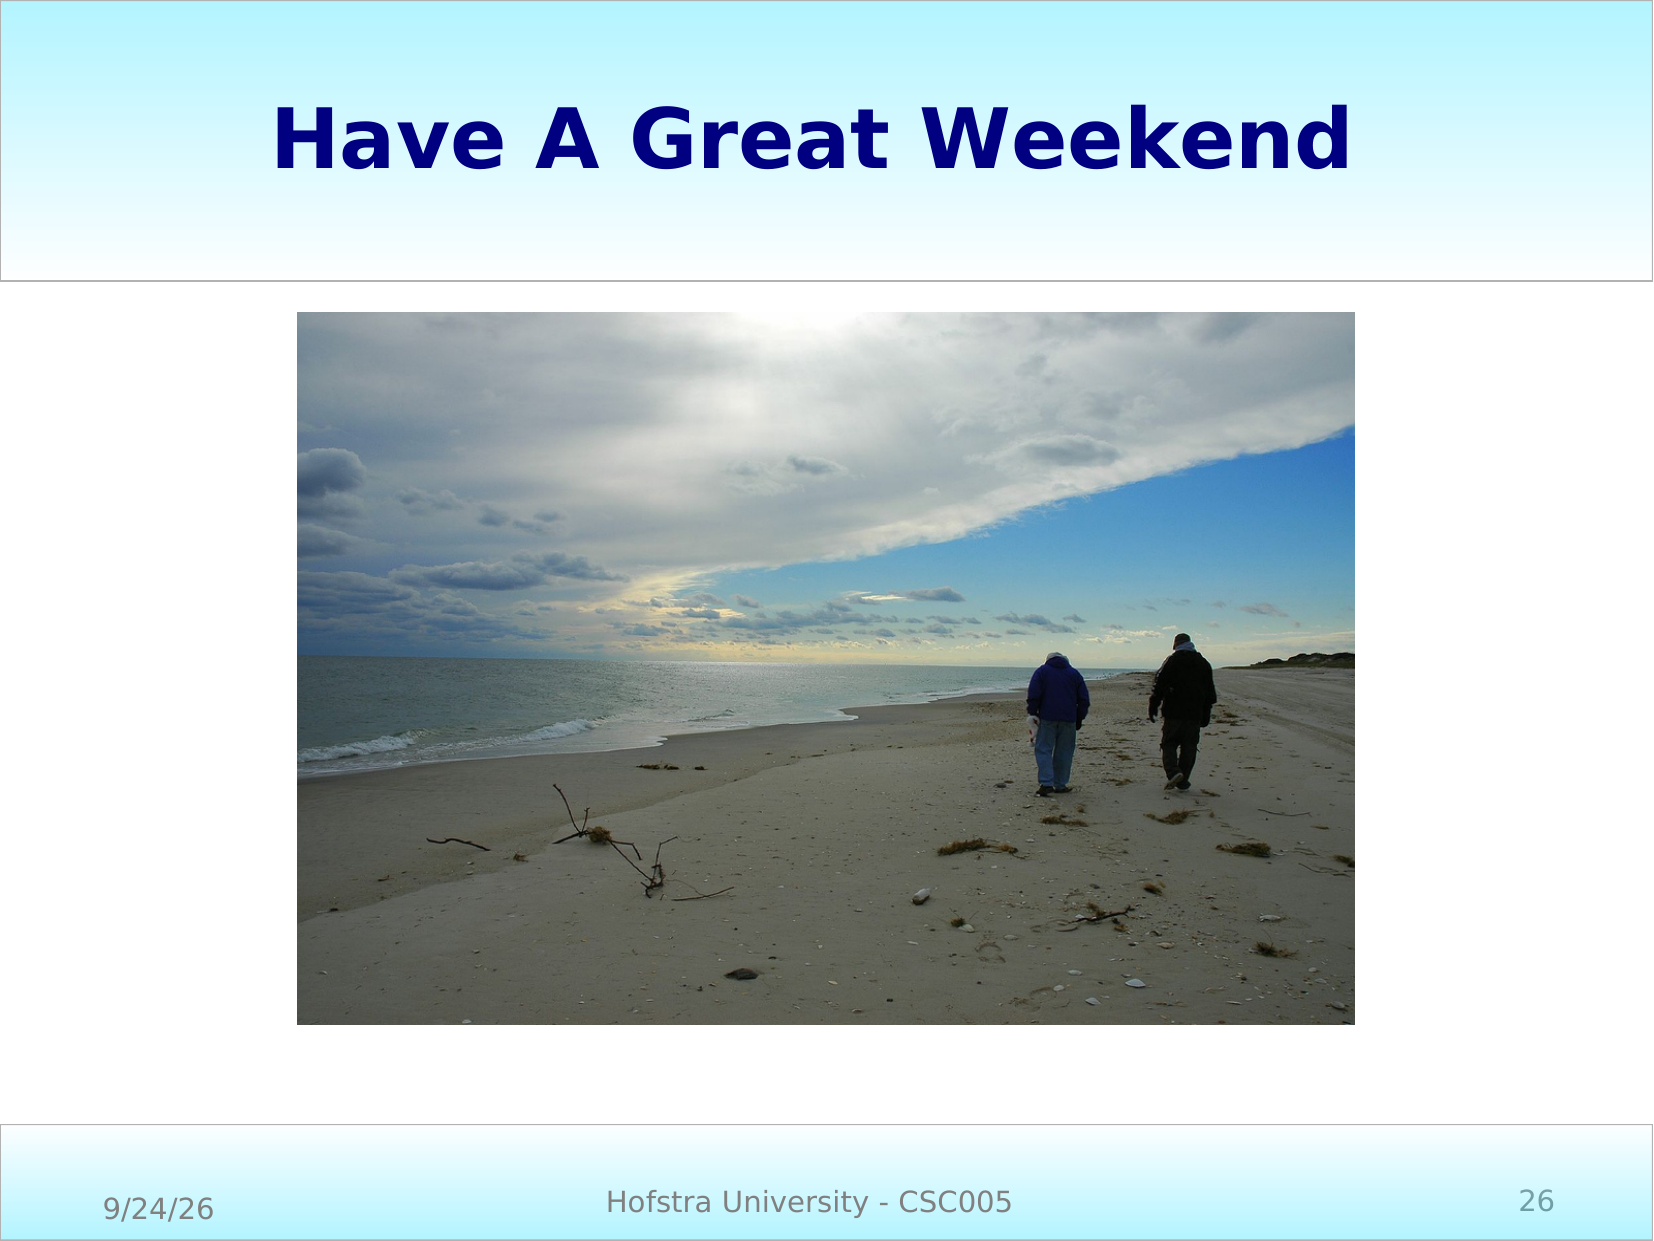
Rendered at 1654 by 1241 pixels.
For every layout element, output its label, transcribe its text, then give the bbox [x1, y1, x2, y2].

picture [297, 312, 1355, 1025]
title Have A Great Weekend [78, 10, 1576, 270]
